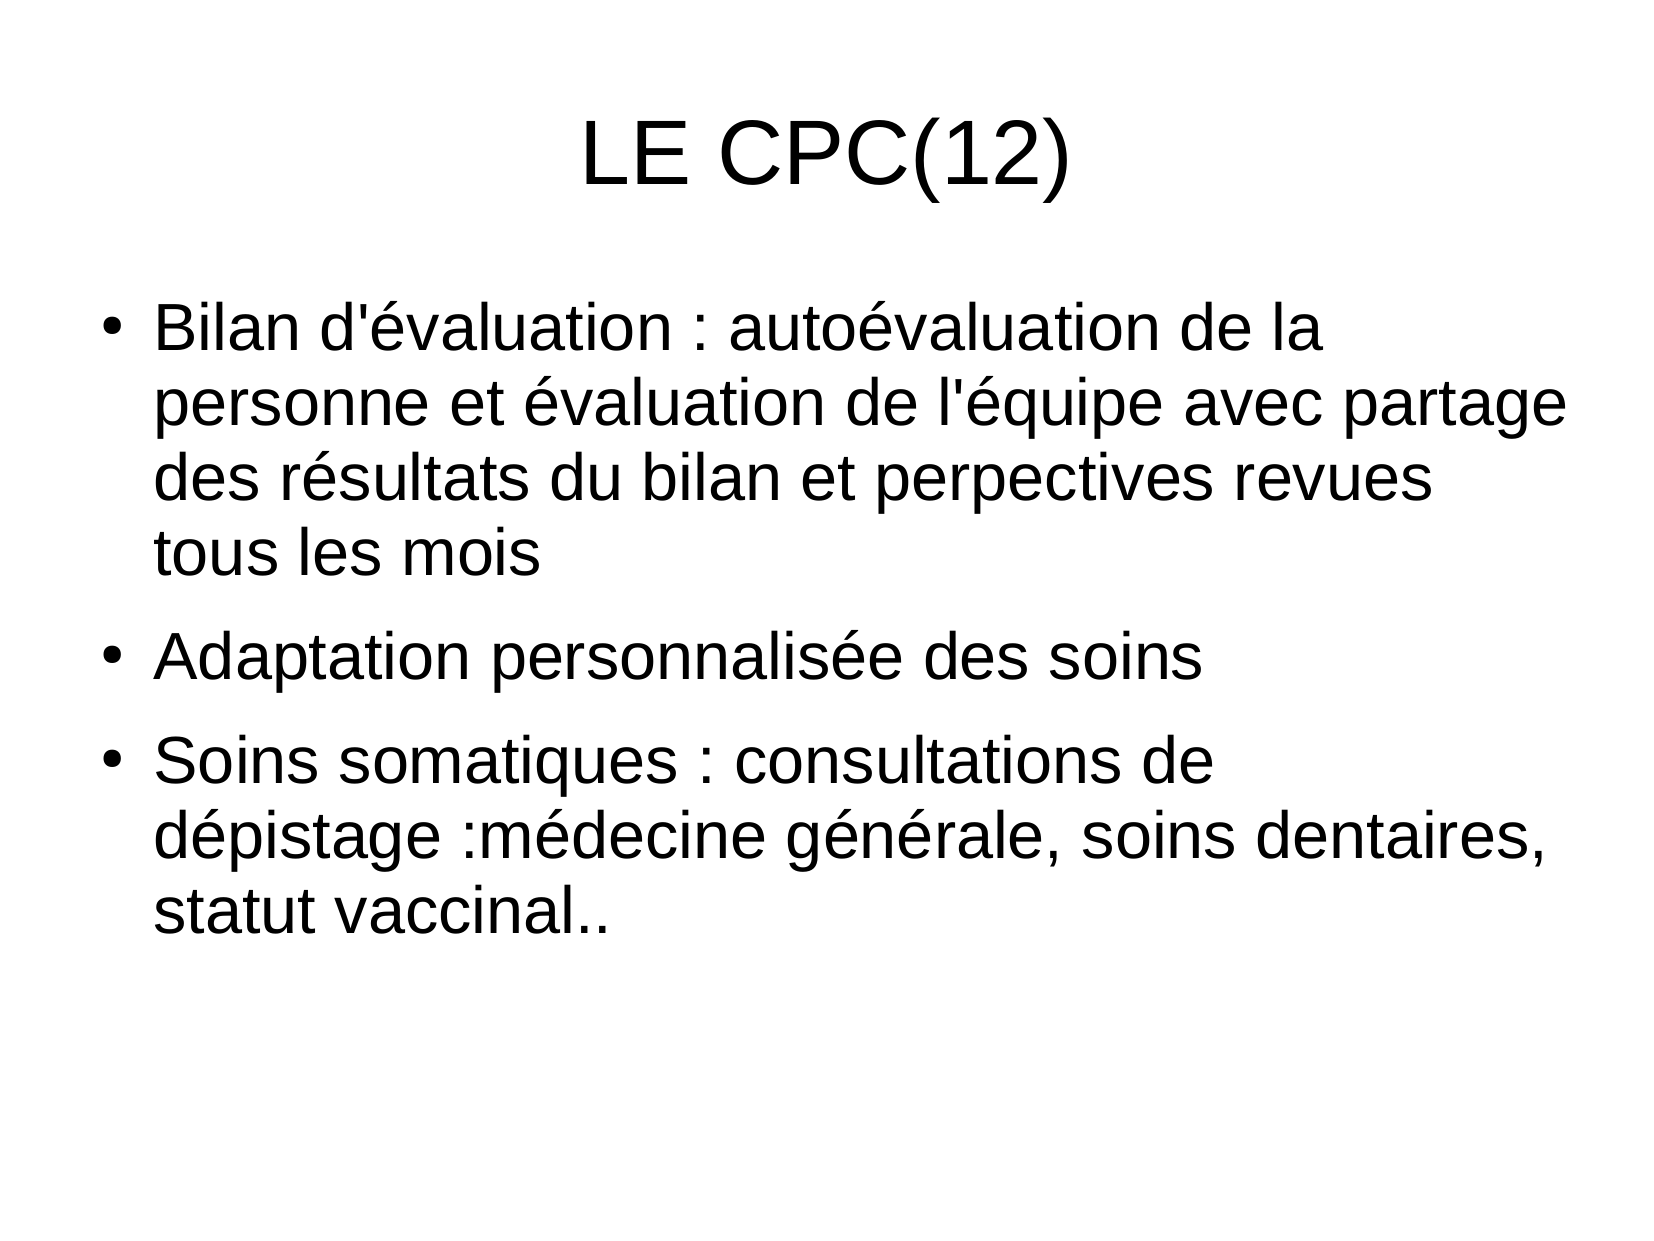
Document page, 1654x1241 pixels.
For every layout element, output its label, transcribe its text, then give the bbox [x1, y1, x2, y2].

list Bilan d'évaluation : autoévaluation de la personne et évaluation de l'équipe avec partage des résultats du bilan et perpectives revues tous les mois Adaptation personnalisée des soins Soins somatiques : consultations de dépistage :médecine générale, soins dentaires, statut vaccinal.. [82, 290, 1571, 1109]
title LE CPC(12) [82, 49, 1571, 257]
